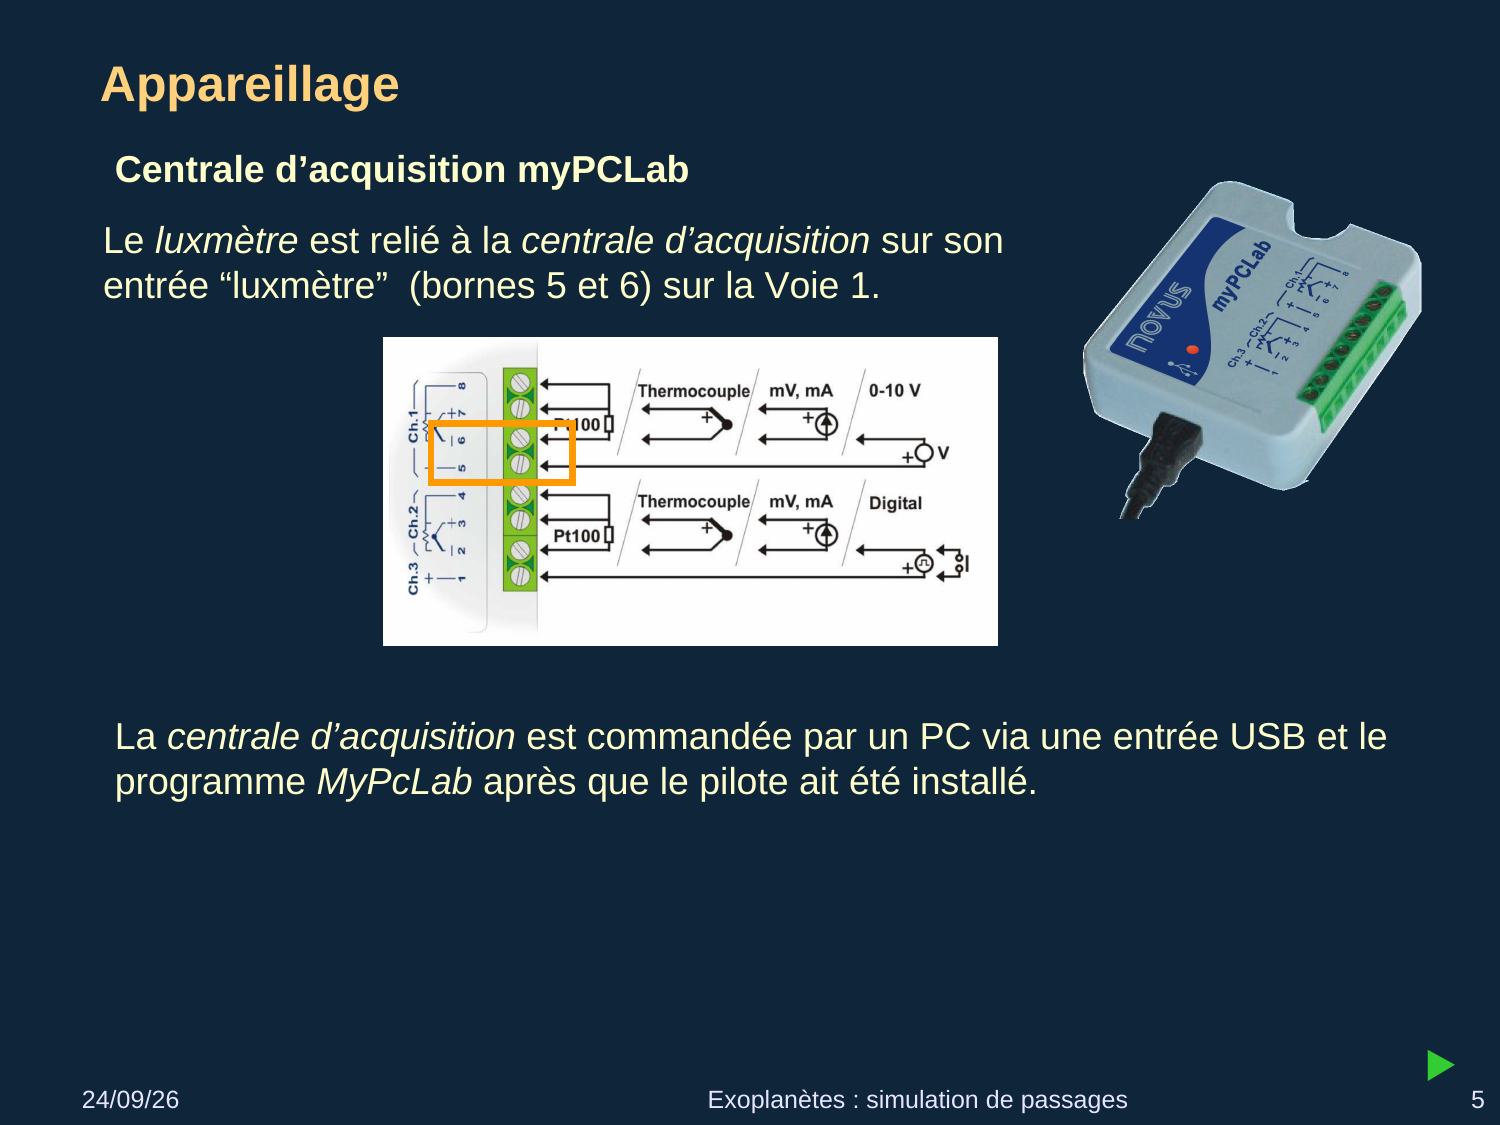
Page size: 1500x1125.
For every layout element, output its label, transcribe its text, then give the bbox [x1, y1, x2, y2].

text_box  [1409, 1034, 1475, 1096]
text_box La centrale d’acquisition est commandée par un PC via une entrée USB et le programme MyPcLab après que le pilote ait été installé. [100, 704, 1424, 810]
picture [1057, 160, 1447, 519]
text_box Appareillage [85, 44, 415, 120]
text_box Centrale d’acquisition myPCLab [100, 137, 1424, 198]
picture [383, 337, 998, 646]
text_box Le luxmètre est relié à la centrale d’acquisition sur son entrée “luxmètre” (bornes 5 et 6) sur la Voie 1. [88, 207, 1057, 314]
